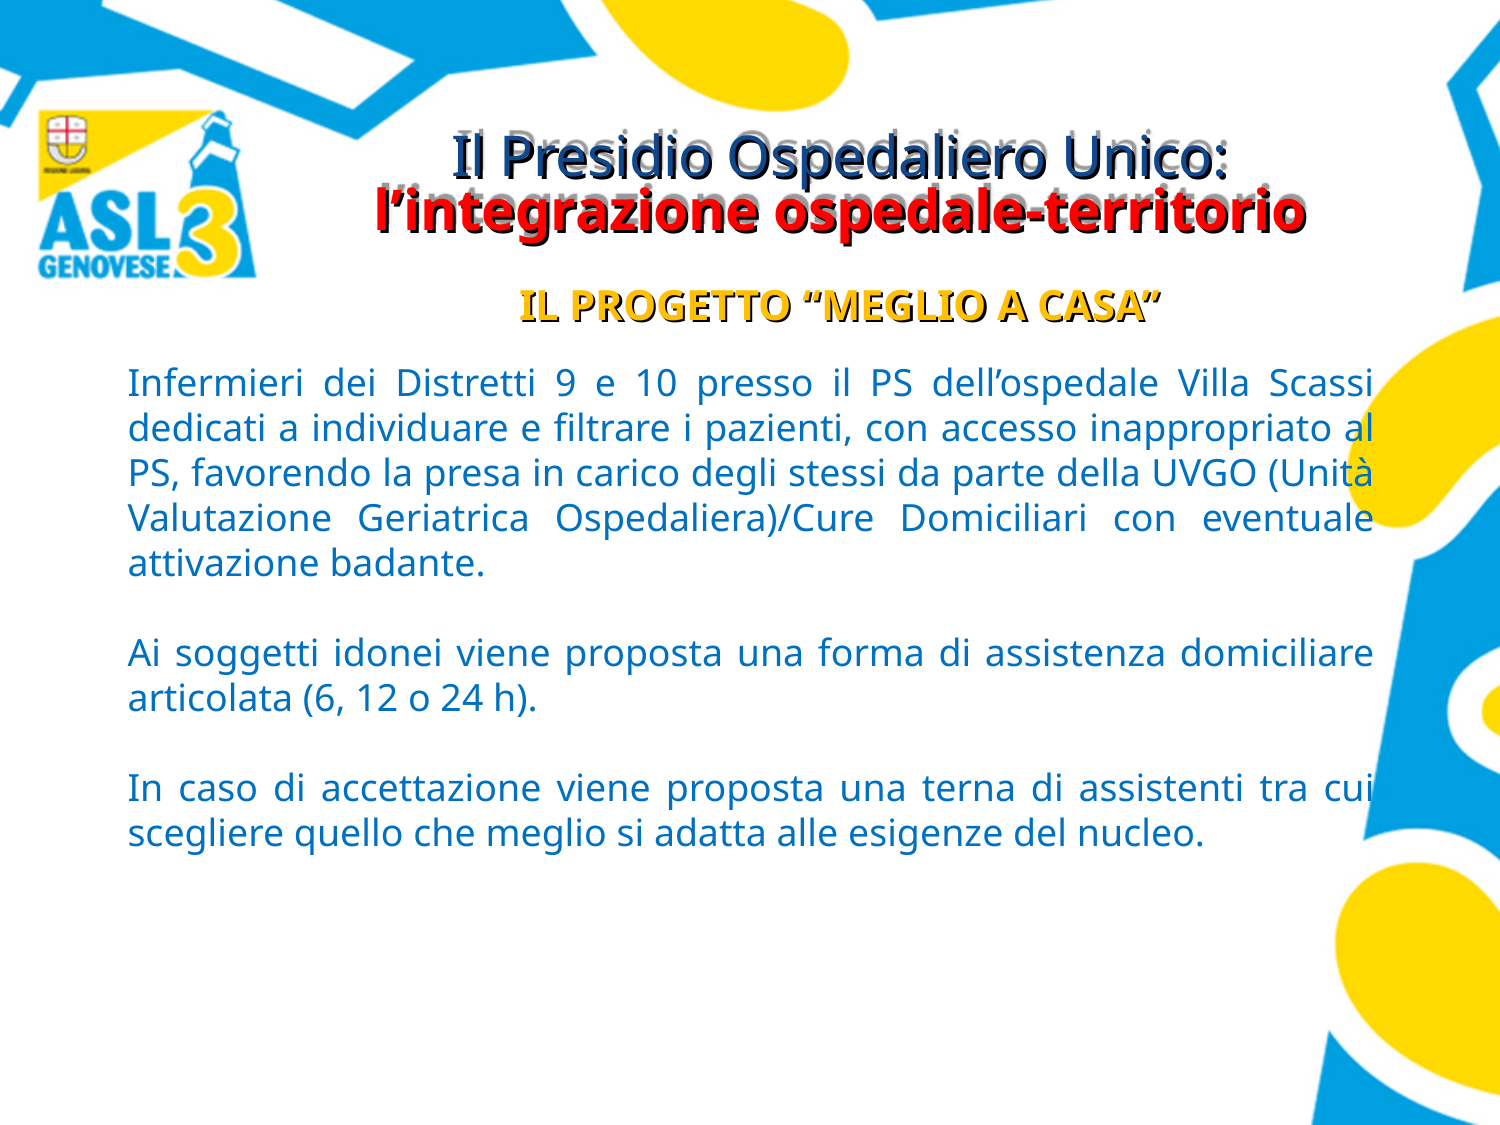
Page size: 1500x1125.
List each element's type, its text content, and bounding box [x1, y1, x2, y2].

text_box Infermieri dei Distretti 9 e 10 presso il PS dell’ospedale Villa Scassi dedicati a individuare e filtrare i pazienti, con accesso inappropriato al PS, favorendo la presa in carico degli stessi da parte della UVGO (Unità Valutazione Geriatrica Ospedaliera)/Cure Domiciliari con eventuale attivazione badante. Ai soggetti idonei viene proposta una forma di assistenza domiciliare articolata (6, 12 o 24 h). In caso di accettazione viene proposta una terna di assistenti tra cui scegliere quello che meglio si adatta alle esigenze del nucleo. [112, 301, 1396, 861]
text_box Il Presidio Ospedaliero Unico: l’integrazione ospedale-territorio [242, 125, 1438, 302]
text_box IL PROGETTO “MEGLIO A CASA” [335, 271, 1344, 301]
